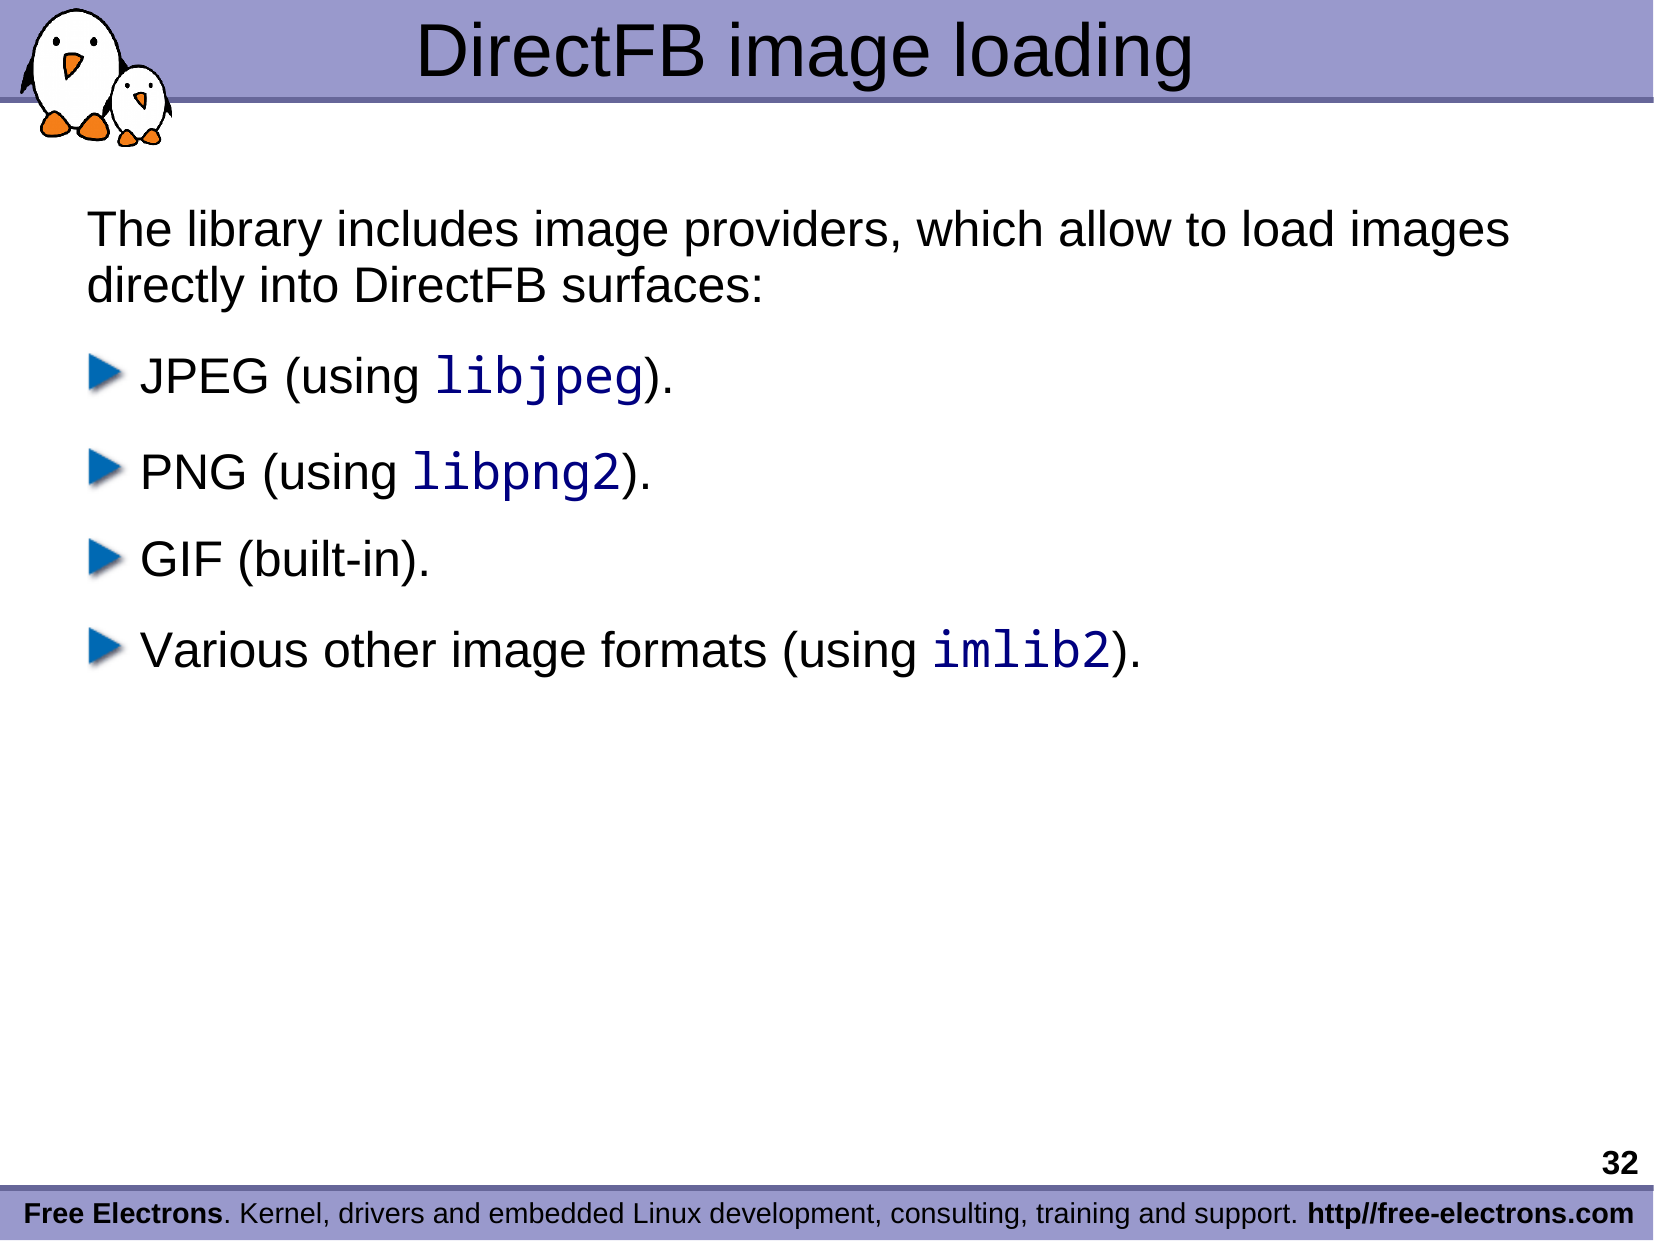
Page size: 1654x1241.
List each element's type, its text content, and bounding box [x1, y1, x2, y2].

picture [20, 8, 172, 147]
list The library includes image providers, which allow to load images directly into DirectFB surfaces: JPEG (using libjpeg). PNG (using libpng2). GIF (built-in). Various other image formats (using imlib2). [68, 201, 1592, 1118]
title DirectFB image loading [60, 0, 1551, 101]
